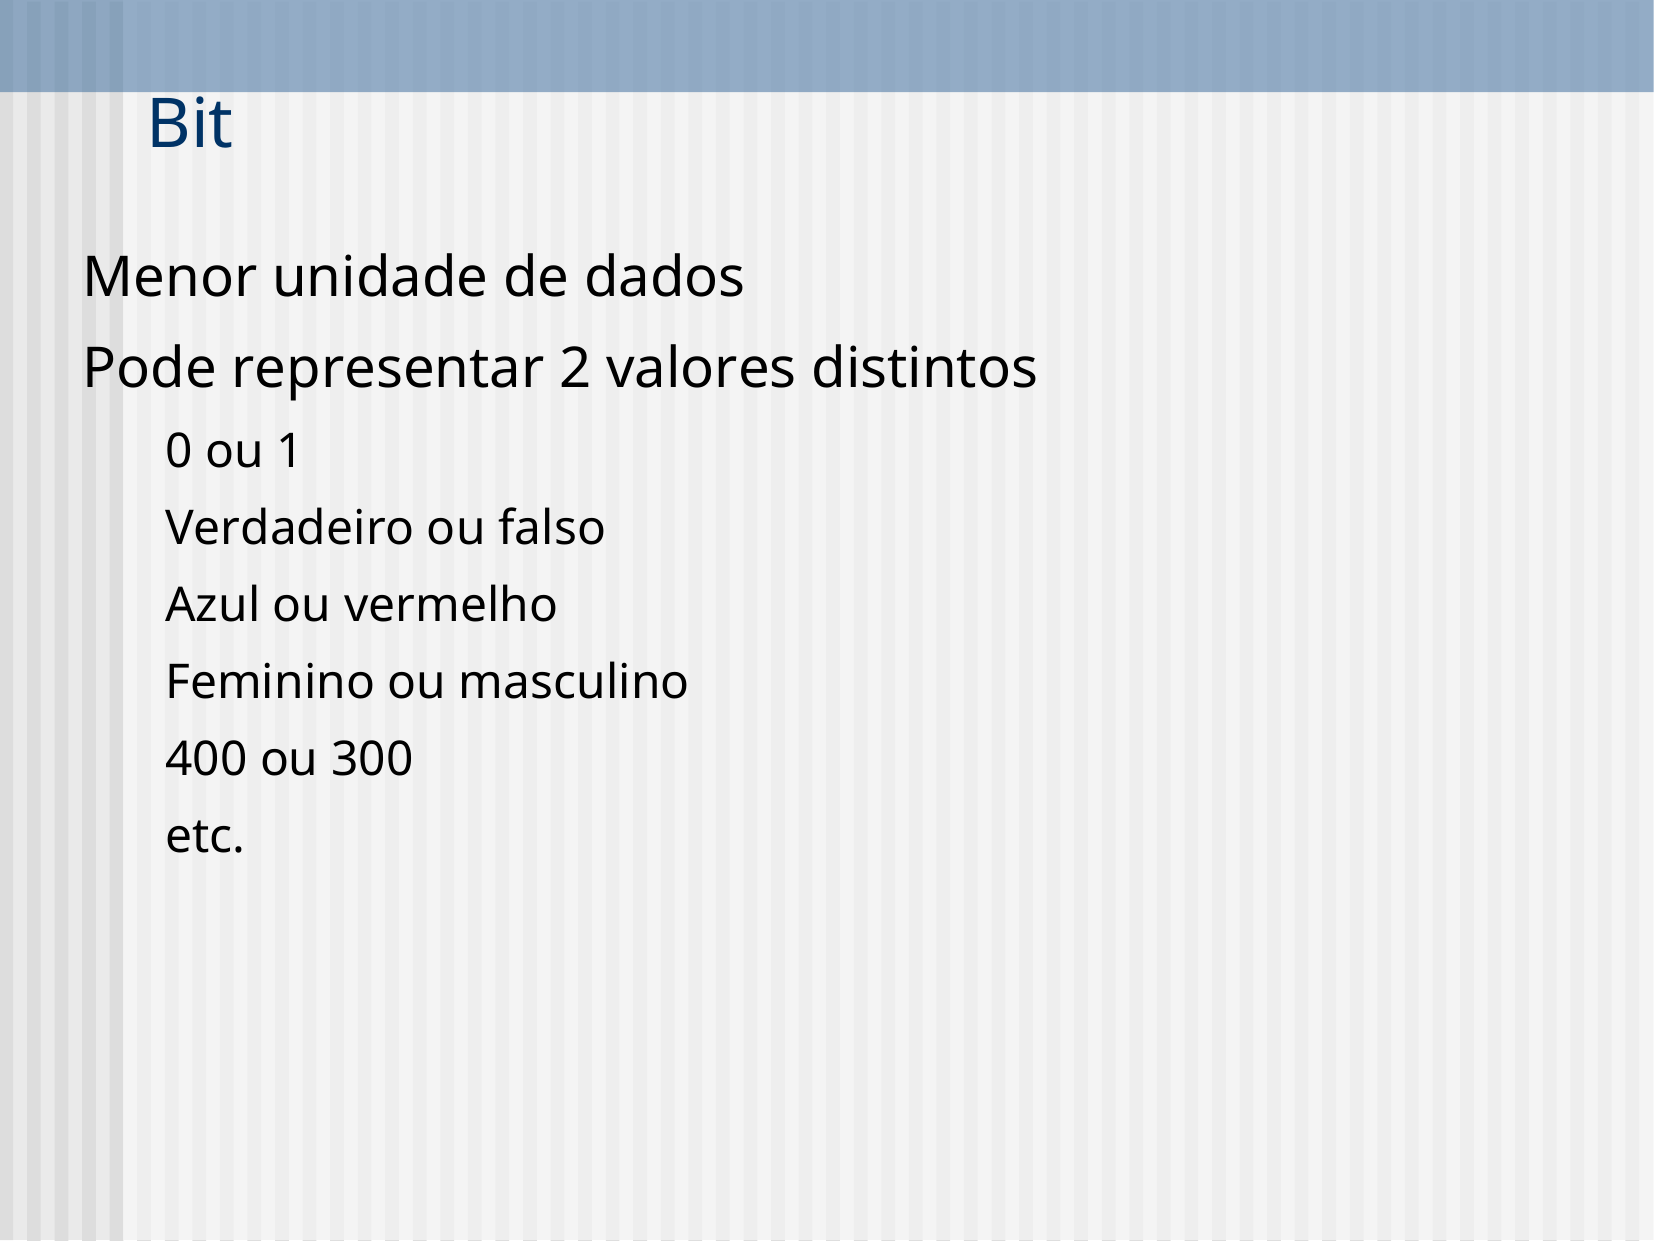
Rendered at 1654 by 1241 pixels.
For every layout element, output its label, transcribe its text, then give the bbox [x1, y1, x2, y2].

title Bit [146, 36, 1536, 204]
list Menor unidade de dados Pode representar 2 valores distintos 0 ou 1 Verdadeiro ou falso Azul ou vermelho Feminino ou masculino 400 ou 300 etc. [82, 236, 1571, 1094]
